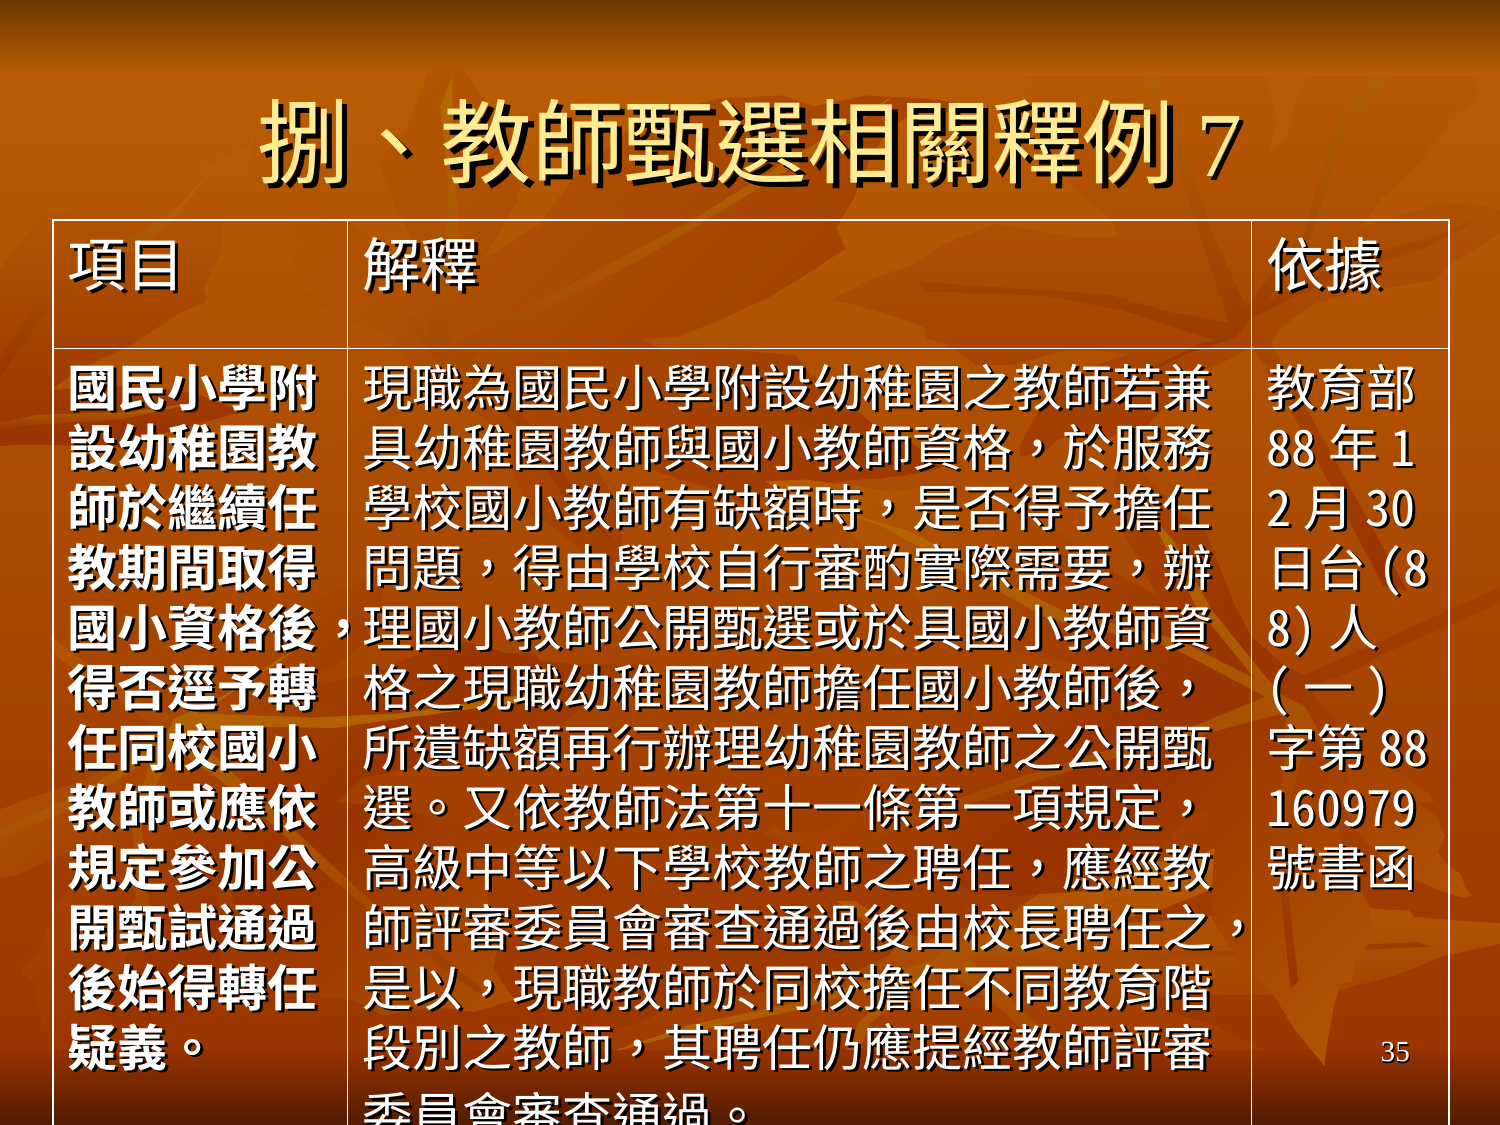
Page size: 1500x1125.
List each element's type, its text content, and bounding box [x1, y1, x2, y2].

table_cell 國民小學附設幼稚園教師於繼續任教期間取得國小資格後，得否逕予轉任同校國小教師或應依規定參加公開甄試通過後始得轉任疑義。 [54, 349, 347, 1125]
table_cell 教育部88年12月30日台(88)人(一)字第88160979號書函 [1252, 349, 1448, 1125]
table_cell 現職為國民小學附設幼稚園之教師若兼具幼稚園教師與國小教師資格，於服務學校國小教師有缺額時，是否得予擔任問題，得由學校自行審酌實際需要，辦理國小教師公開甄選或於具國小教師資格之現職幼稚園教師擔任國小教師後，所遺缺額再行辦理幼稚園教師之公開甄選。又依教師法第十一條第一項規定，高級中等以下學校教師之聘任，應經教師評審委員會審查通過後由校長聘任之，是以，現職教師於同校擔任不同教育階段別之教師，其聘任仍應提經教師評審委員會審查通過。 [348, 349, 1251, 1125]
title 捌、教師甄選相關釋例7 [75, 45, 1426, 219]
table_header 項目 [54, 221, 347, 348]
table_header 解釋 [348, 221, 1251, 348]
table_header 依據 [1252, 221, 1448, 348]
